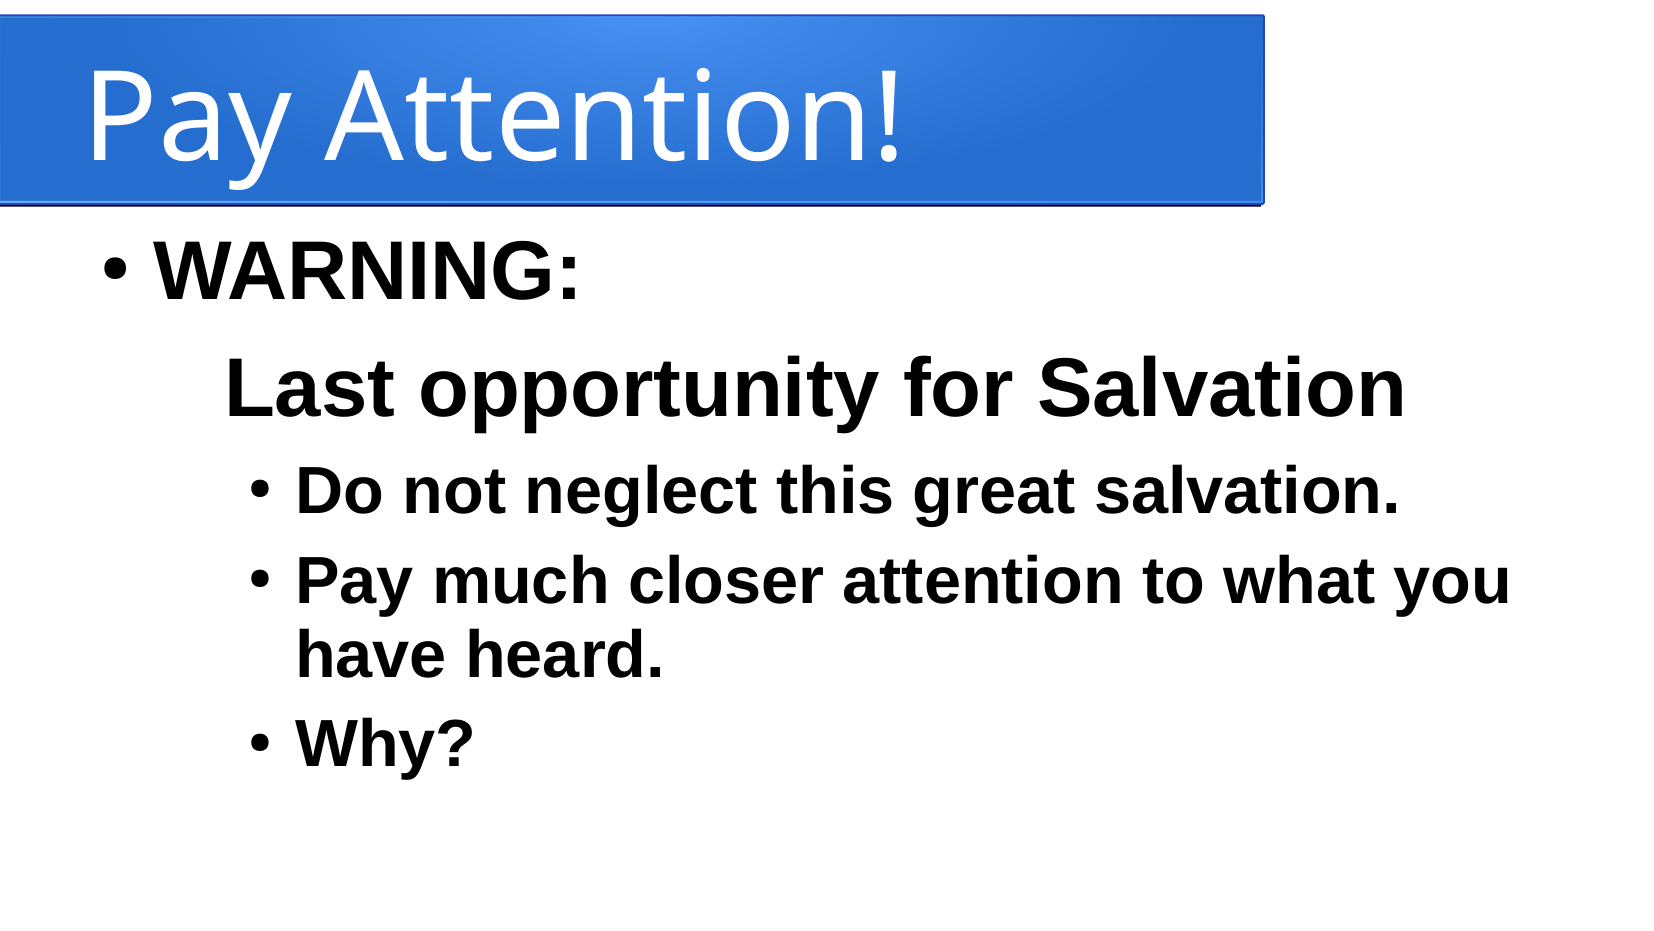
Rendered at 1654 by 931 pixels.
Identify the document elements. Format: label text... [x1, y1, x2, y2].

list WARNING: Last opportunity for Salvation Do not neglect this great salvation. Pay much closer attention to what you have heard. Why? [82, 224, 1571, 841]
title Pay Attention! [82, 34, 1235, 191]
